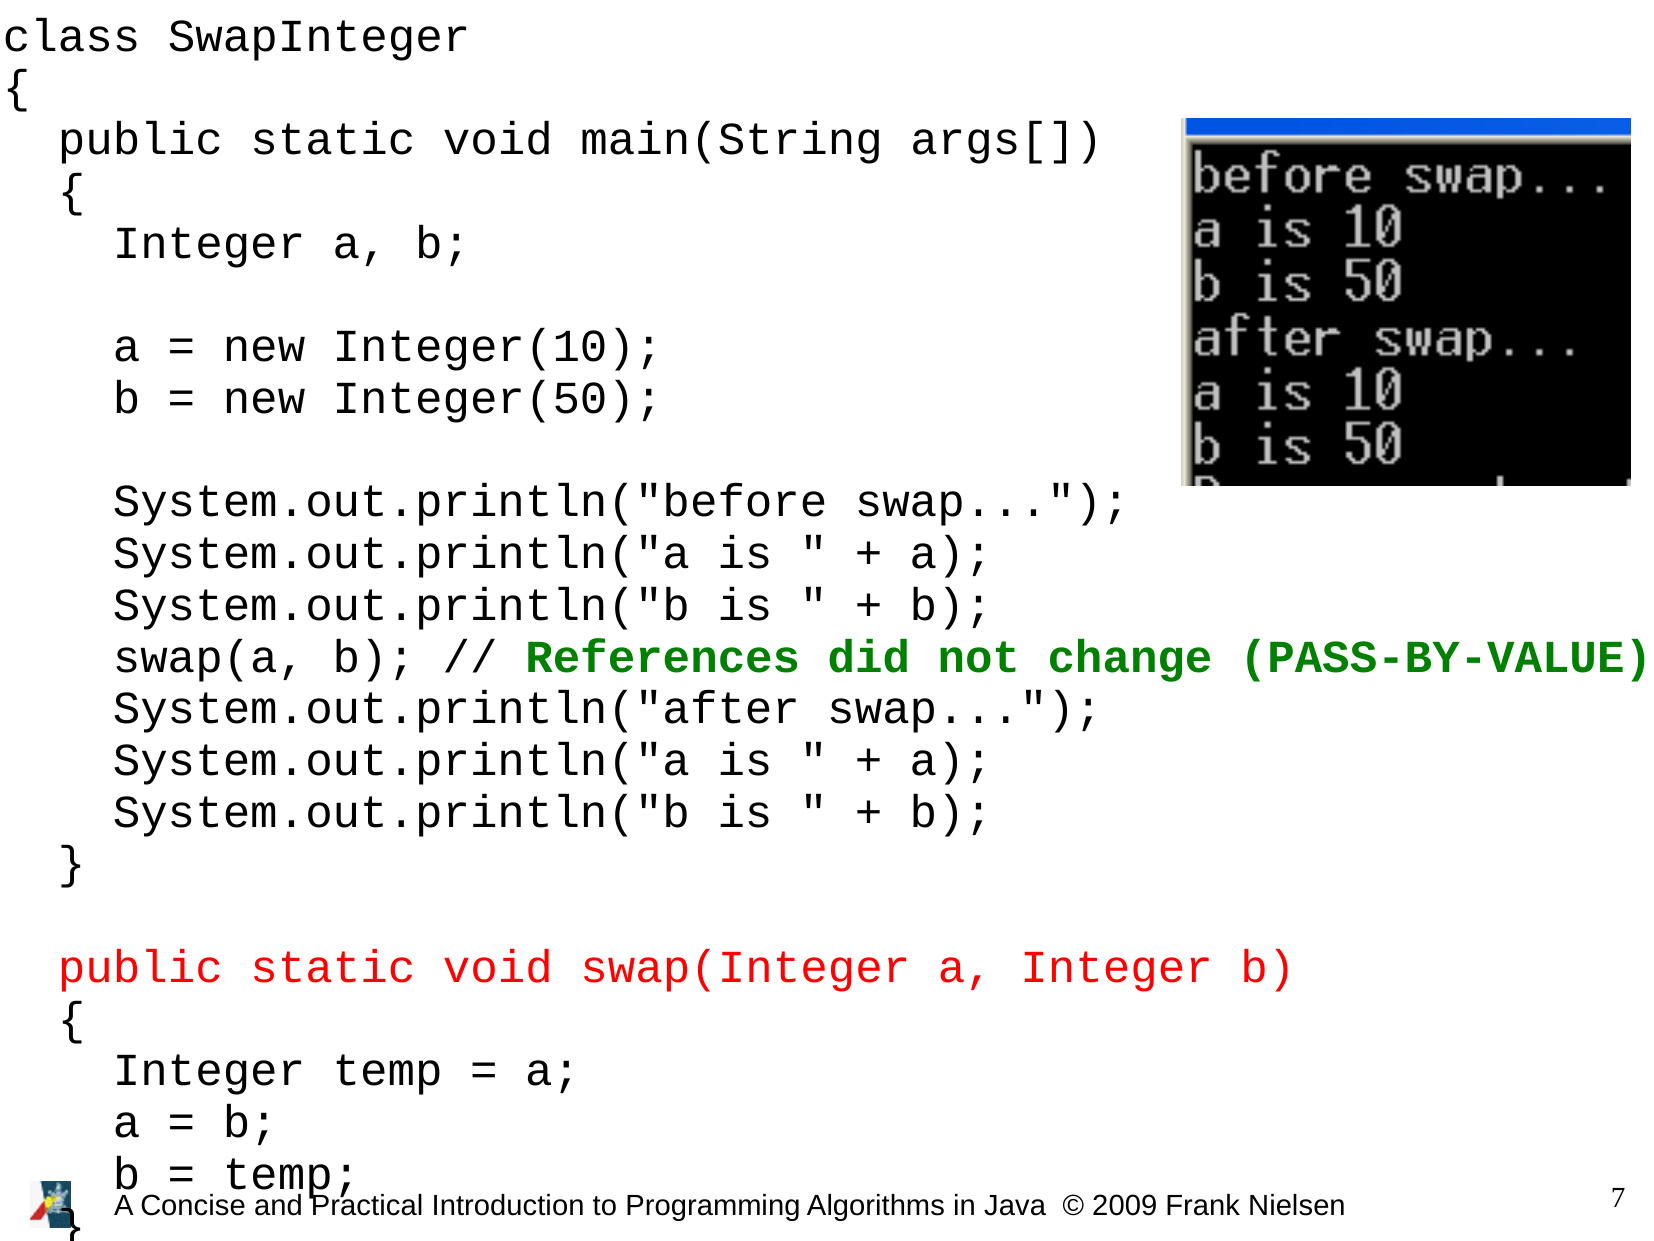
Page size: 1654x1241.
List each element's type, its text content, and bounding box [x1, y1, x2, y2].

picture [1181, 118, 1631, 486]
text_box class SwapInteger { public static void main(String args[]) { Integer a, b; a = new Integer(10); b = new Integer(50); System.out.println("before swap..."); System.out.println("a is " + a); System.out.println("b is " + b); swap(a, b); // References did not change (PASS-BY-VALUE) System.out.println("after swap..."); System.out.println("a is " + a); System.out.println("b is " + b); } public static void swap(Integer a, Integer b) { Integer temp = a; a = b; b = temp; } } [0, 5, 1654, 1241]
